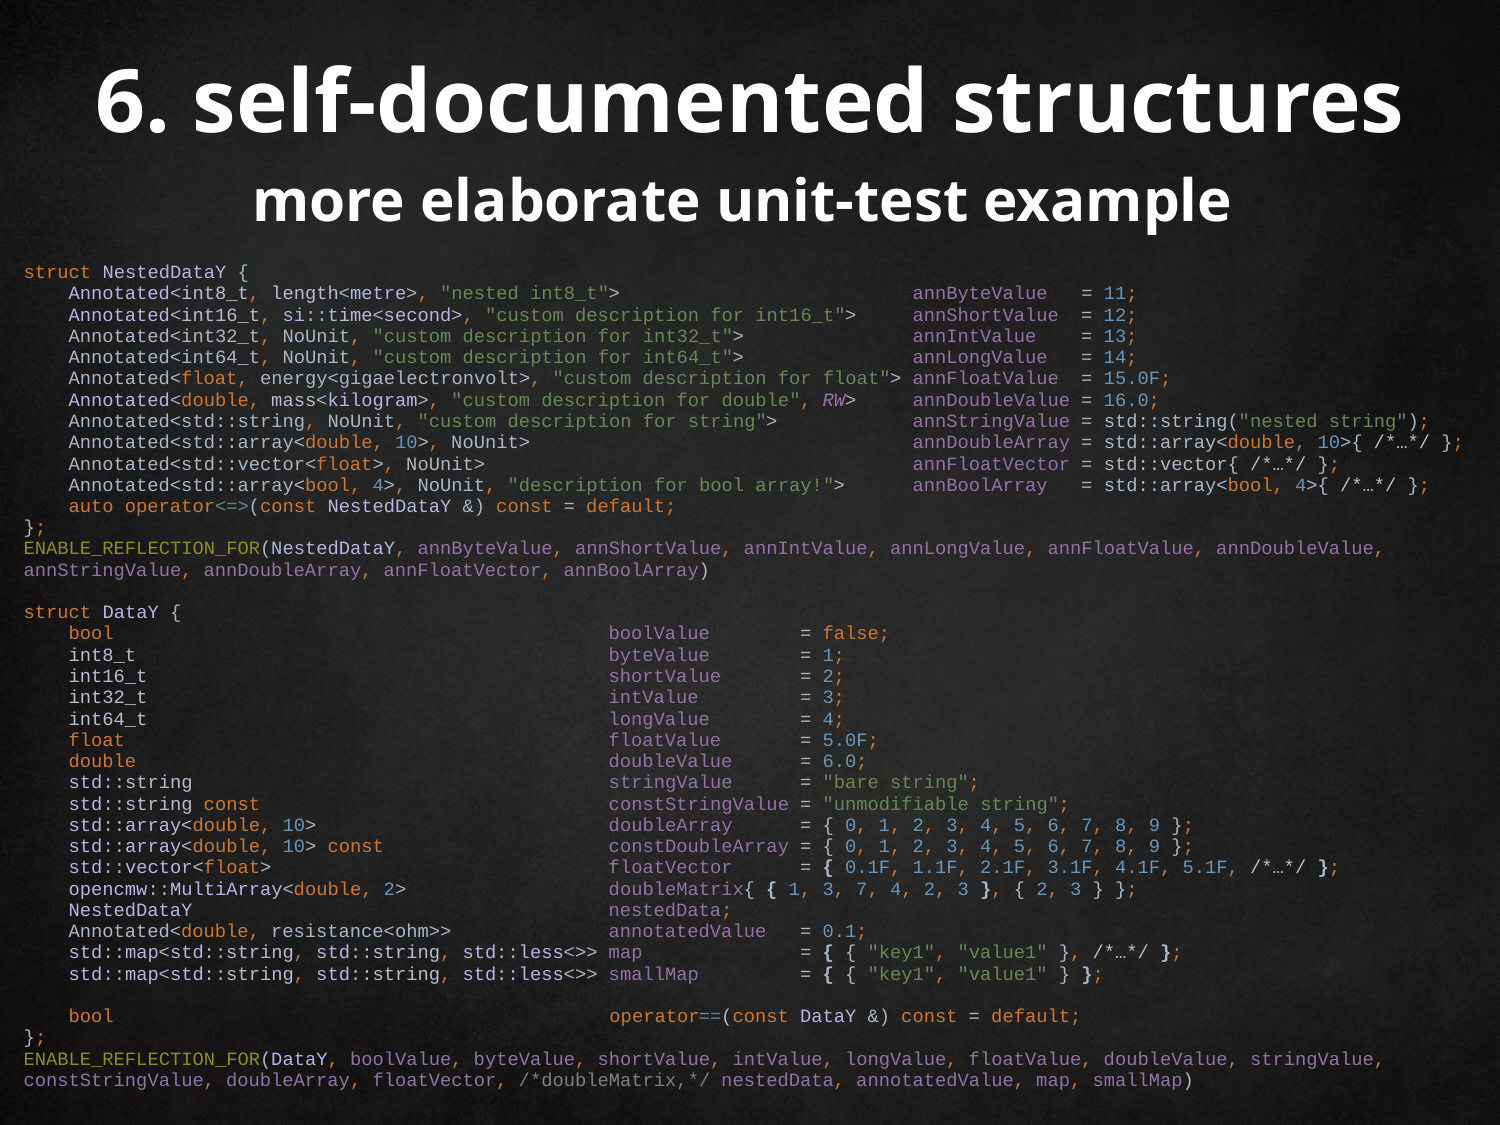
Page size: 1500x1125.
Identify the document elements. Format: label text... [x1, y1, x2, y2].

picture [0, 0, 1500, 1125]
list struct NestedDataY { Annotated<int8_t, length<metre>, "nested int8_t"> annByteValue = 11; Annotated<int16_t, si::time<second>, "custom description for int16_t"> annShortValue = 12; Annotated<int32_t, NoUnit, "custom description for int32_t"> annIntValue = 13; Annotated<int64_t, NoUnit, "custom description for int64_t"> annLongValue = 14; Annotated<float, energy<gigaelectronvolt>, "custom description for float"> annFloatValue = 15.0F; Annotated<double, mass<kilogram>, "custom description for double", RW> annDoubleValue = 16.0; Annotated<std::string, NoUnit, "custom description for string"> annStringValue = std::string("nested string"); Annotated<std::array<double, 10>, NoUnit> annDoubleArray = std::array<double, 10>{ /*…*/ }; Annotated<std::vector<float>, NoUnit> annFloatVector = std::vector{ /*…*/ }; Annotated<std::array<bool, 4>, NoUnit, "description for bool array!"> annBoolArray = std::array<bool, 4>{ /*…*/ }; auto operator<=>(const NestedDataY &) const = default; }; ENABLE_REFLECTION_FOR(NestedDataY, annByteValue, annShortValue, annIntValue, annLongValue, annFloatValue, annDoubleValue, annStringValue, annDoubleArray, annFloatVector, annBoolArray) struct DataY { bool boolValue = false; int8_t byteValue = 1; int16_t shortValue = 2; int32_t intValue = 3; int64_t longValue = 4; float floatValue = 5.0F; double doubleValue = 6.0; std::string stringValue = "bare string"; std::string const constStringValue = "unmodifiable string"; std::array<double, 10> doubleArray = { 0, 1, 2, 3, 4, 5, 6, 7, 8, 9 }; std::array<double, 10> const constDoubleArray = { 0, 1, 2, 3, 4, 5, 6, 7, 8, 9 }; std::vector<float> floatVector = { 0.1F, 1.1F, 2.1F, 3.1F, 4.1F, 5.1F, /*…*/ }; opencmw::MultiArray<double, 2> doubleMatrix{ { 1, 3, 7, 4, 2, 3 }, { 2, 3 } }; NestedDataY nestedData; Annotated<double, resistance<ohm>> annotatedValue = 0.1; std::map<std::string, std::string, std::less<>> map = { { "key1", "value1" }, /*…*/ }; std::map<std::string, std::string, std::less<>> smallMap = { { "key1", "value1" } }; bool operator==(const DataY &) const = default; }; ENABLE_REFLECTION_FOR(DataY, boolValue, byteValue, shortValue, intValue, longValue, floatValue, doubleValue, stringValue, constStringValue, doubleArray, floatVector, /*doubleMatrix,*/ nestedData, annotatedValue, map, smallMap) [23, 263, 1477, 1040]
title 6. self-documented structures more elaborate unit-test example [75, 37, 1425, 241]
